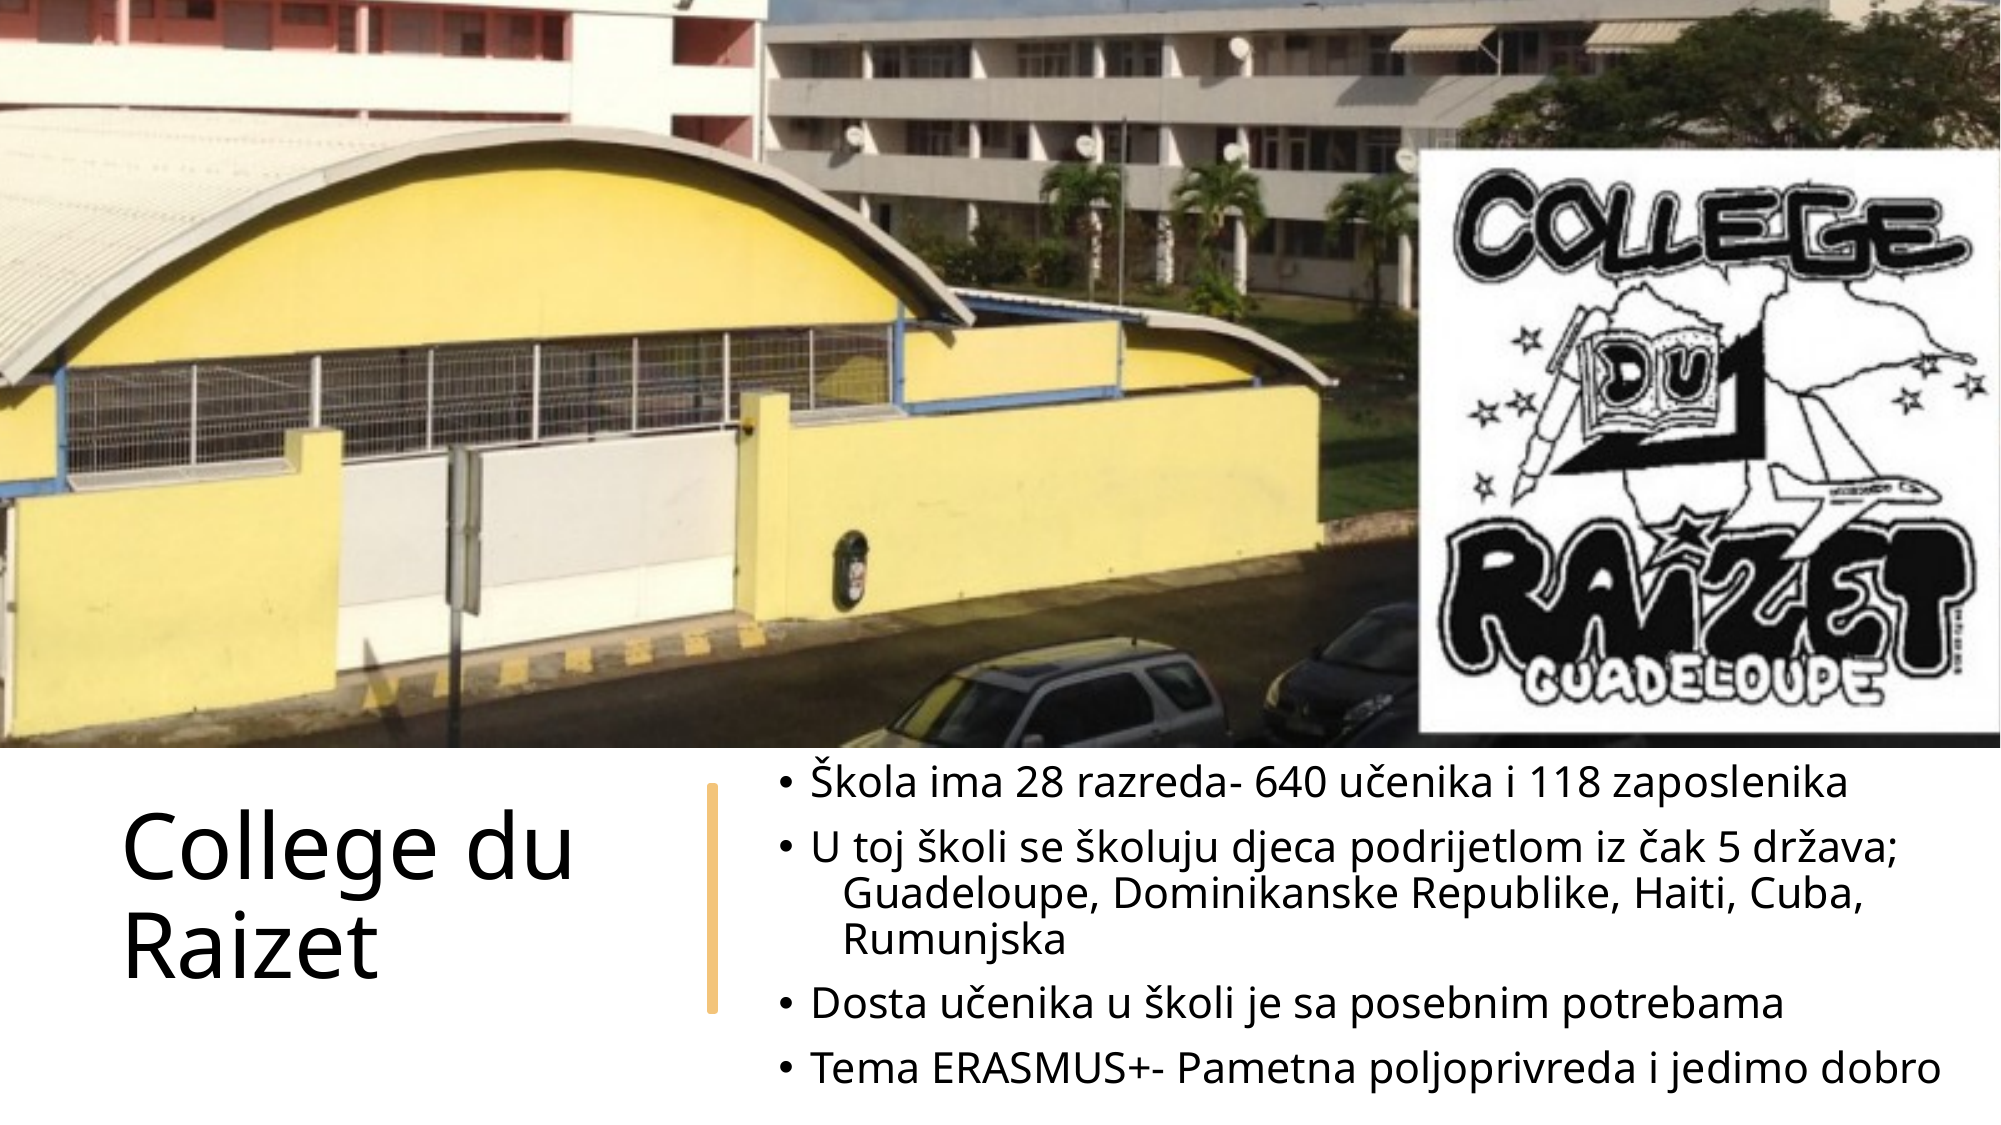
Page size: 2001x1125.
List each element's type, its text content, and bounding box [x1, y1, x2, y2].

title College du Raizet [105, 783, 666, 1016]
picture [0, 0, 2000, 748]
text_box [0, 748, 2000, 1125]
list Škola ima 28 razreda- 640 učenika i 118 zaposlenika U toj školi se školuju djeca podrijetlom iz čak 5 država; Guadeloupe, Dominikanske Republike, Haiti, Cuba, Rumunjska Dosta učenika u školi je sa posebnim potrebama Tema ERASMUS+- Pametna poljoprivreda i jedimo dobro [763, 747, 1964, 1106]
